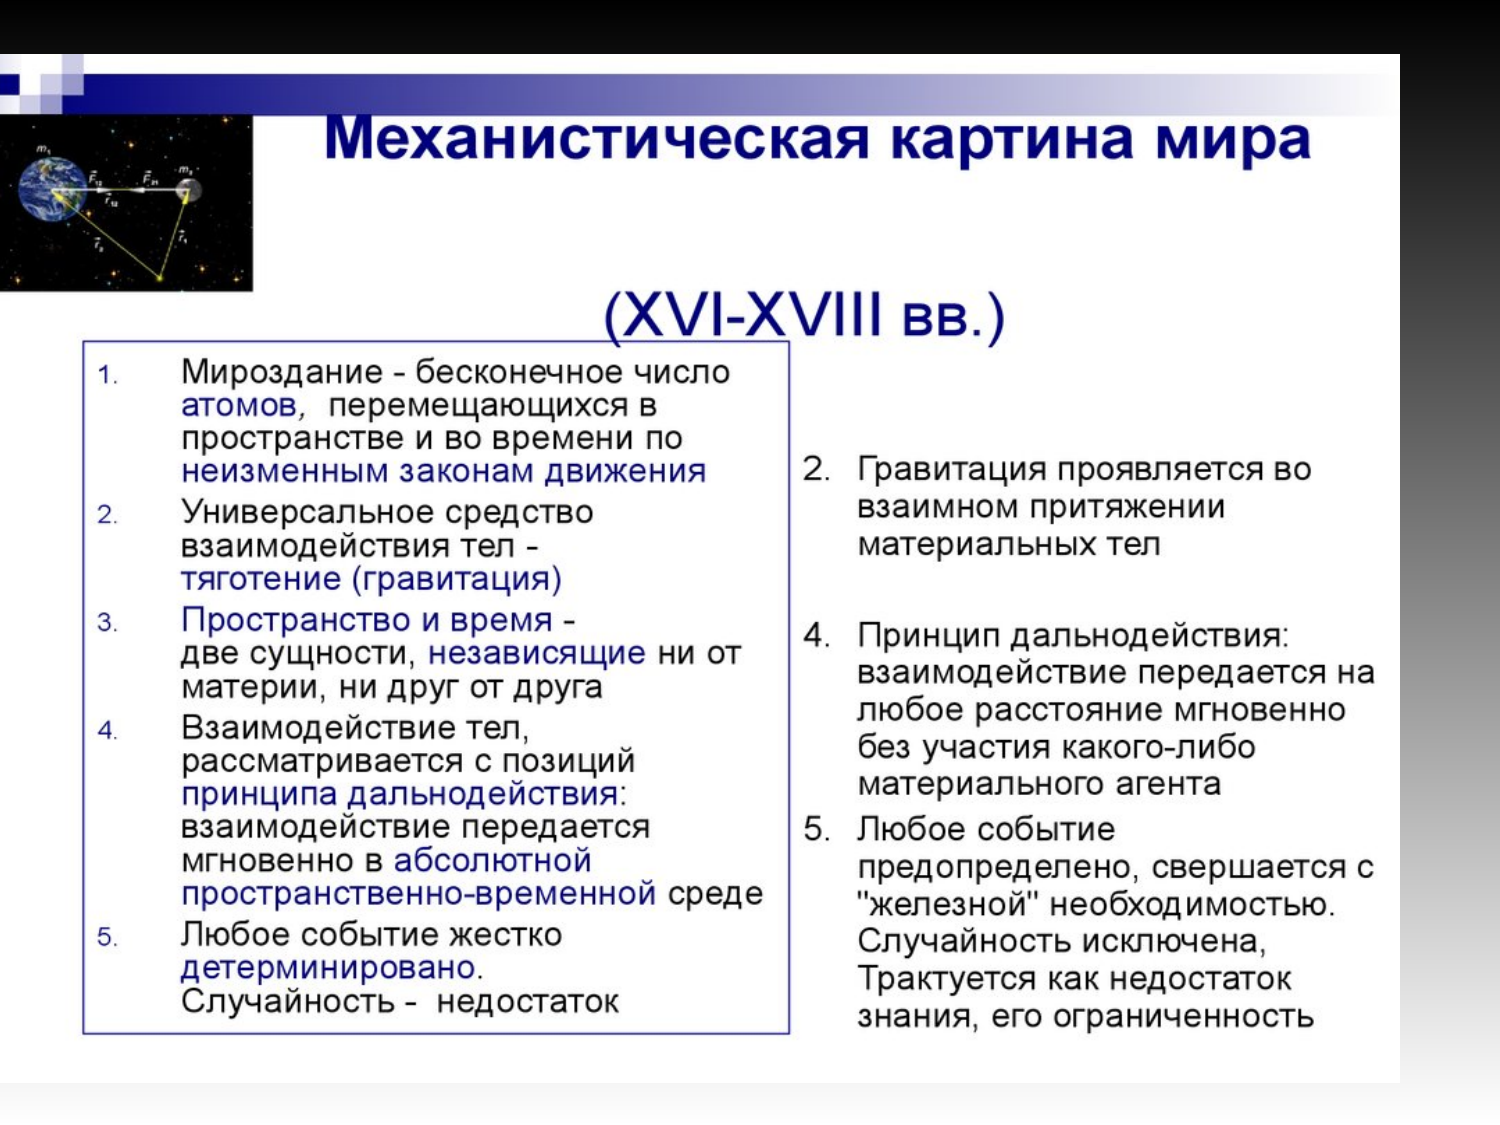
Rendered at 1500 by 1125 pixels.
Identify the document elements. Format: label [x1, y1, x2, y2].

picture [0, 54, 1400, 1083]
title [75, 45, 1425, 233]
